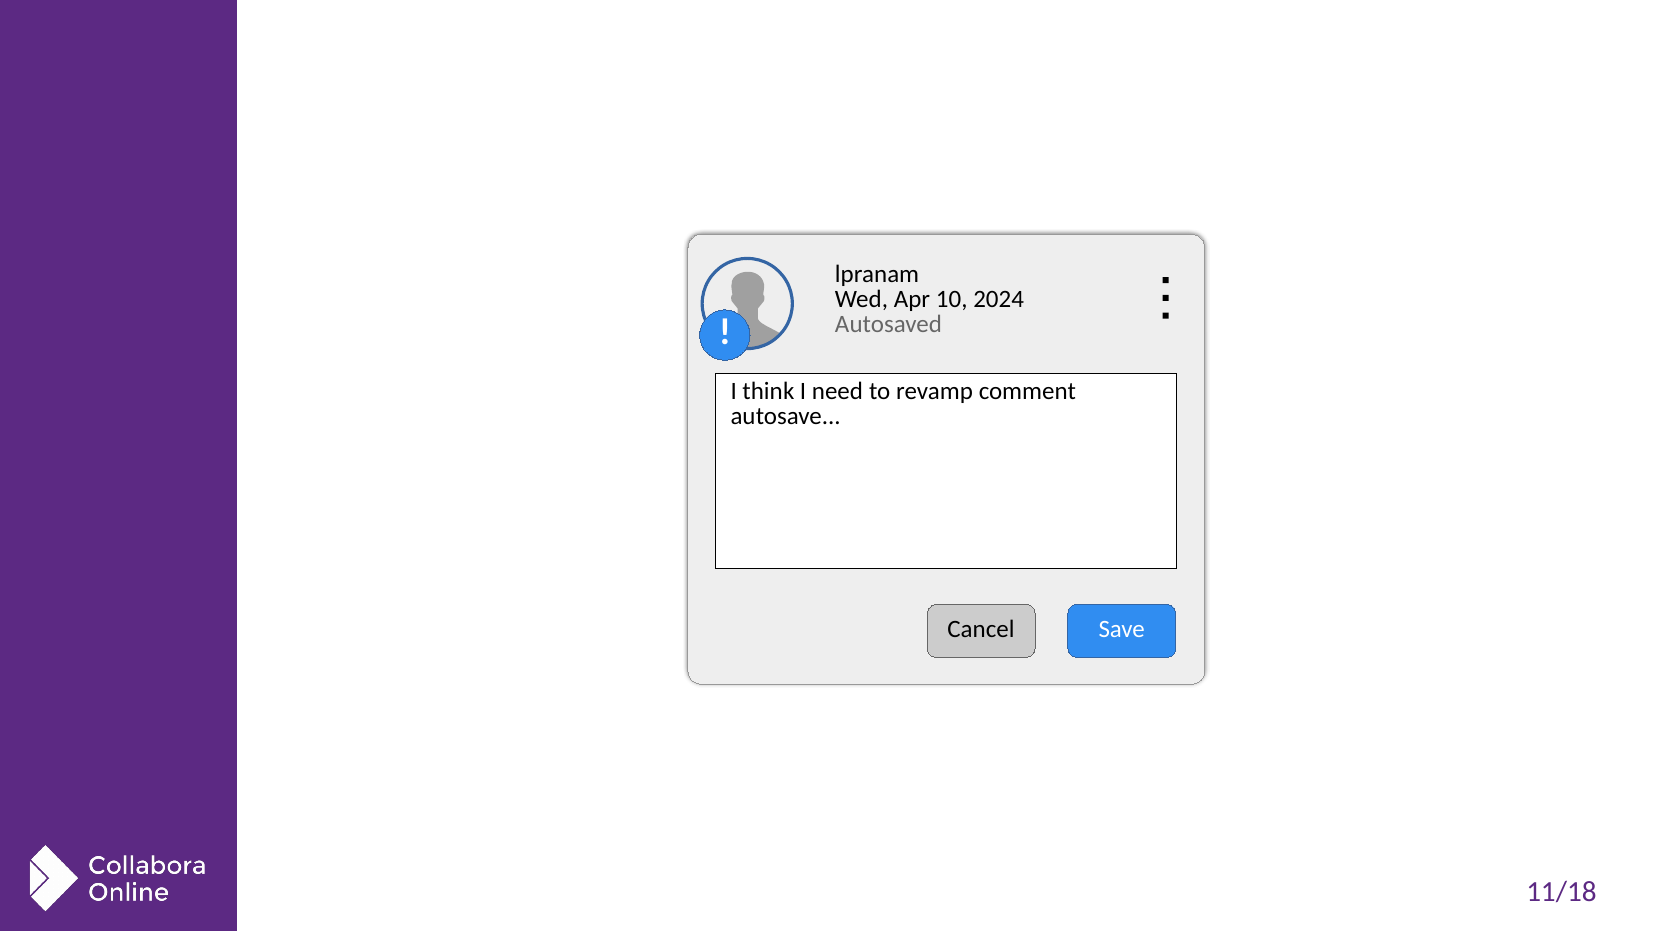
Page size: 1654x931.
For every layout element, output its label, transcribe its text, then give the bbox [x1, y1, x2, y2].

text_box I think I need to revamp comment autosave... [715, 373, 1177, 569]
text_box ! [699, 309, 751, 361]
text_box [687, 234, 1205, 685]
picture [25, 840, 209, 916]
text_box lpranam Wed, Apr 10, 2024 Autosaved [820, 256, 1132, 373]
text_box Cancel [927, 604, 1036, 658]
text_box Save [1067, 604, 1176, 658]
